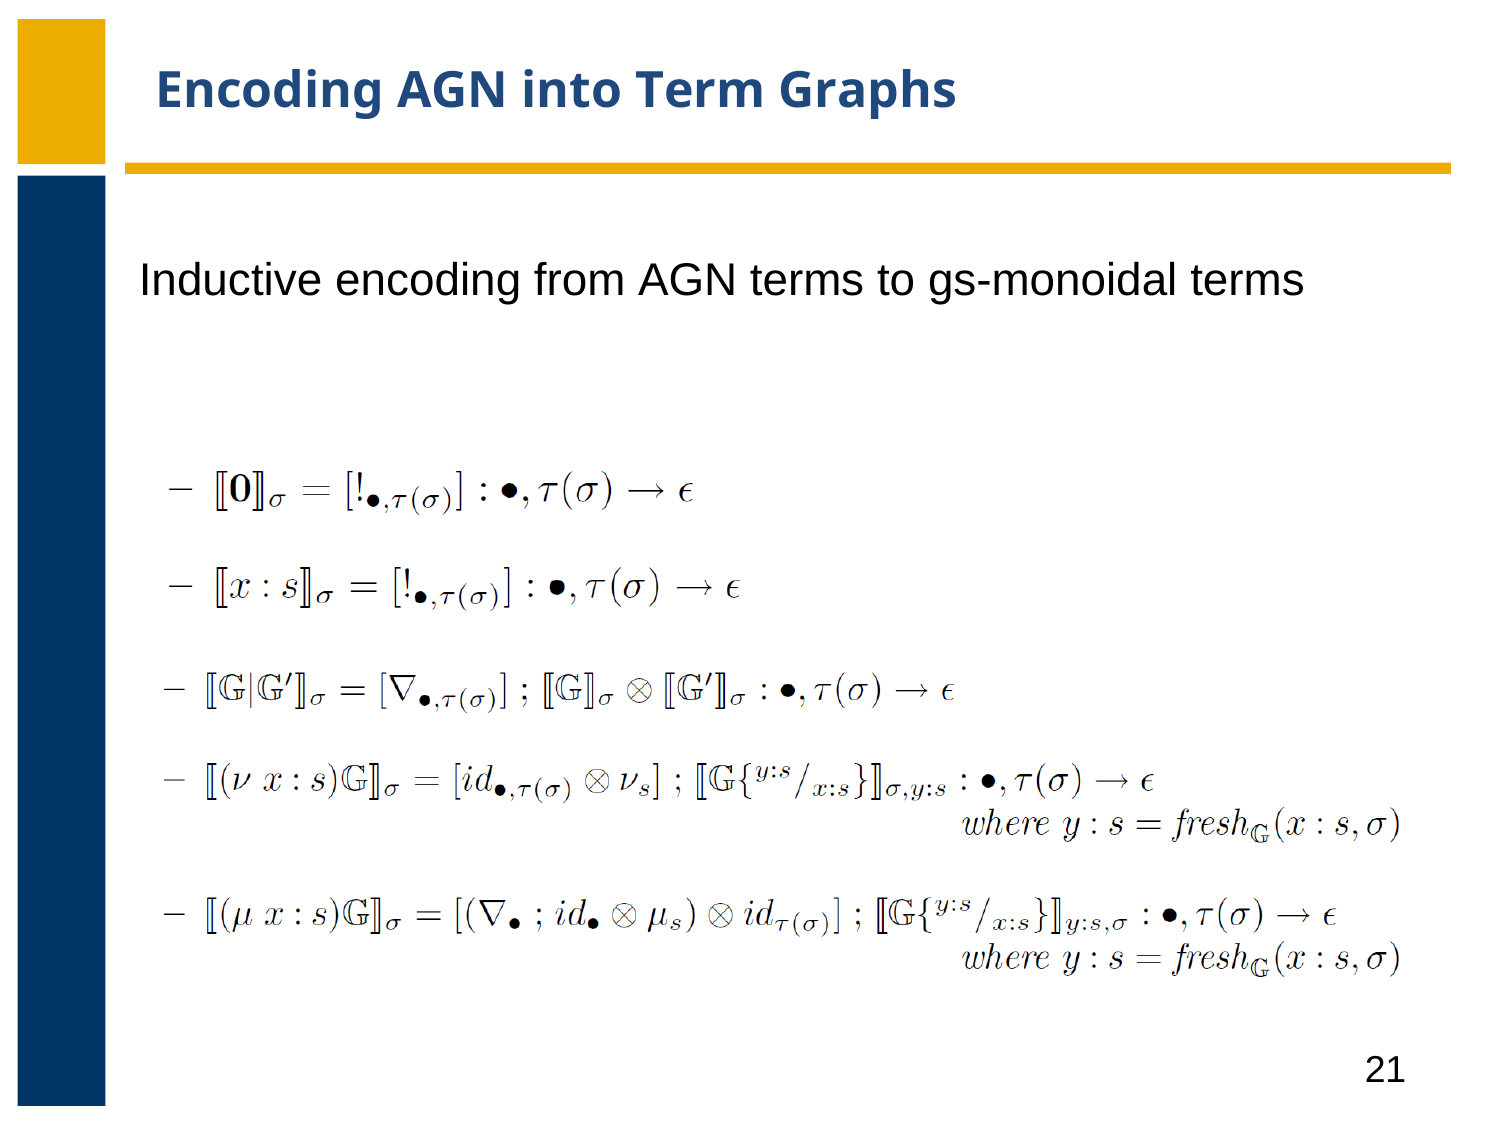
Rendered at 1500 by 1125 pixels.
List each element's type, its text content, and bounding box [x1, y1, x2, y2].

picture [153, 661, 1418, 986]
picture [160, 458, 756, 617]
title Encoding AGN into Term Graphs [140, 16, 1447, 160]
text_box Inductive encoding from AGN terms to gs-monoidal terms [124, 242, 1321, 367]
